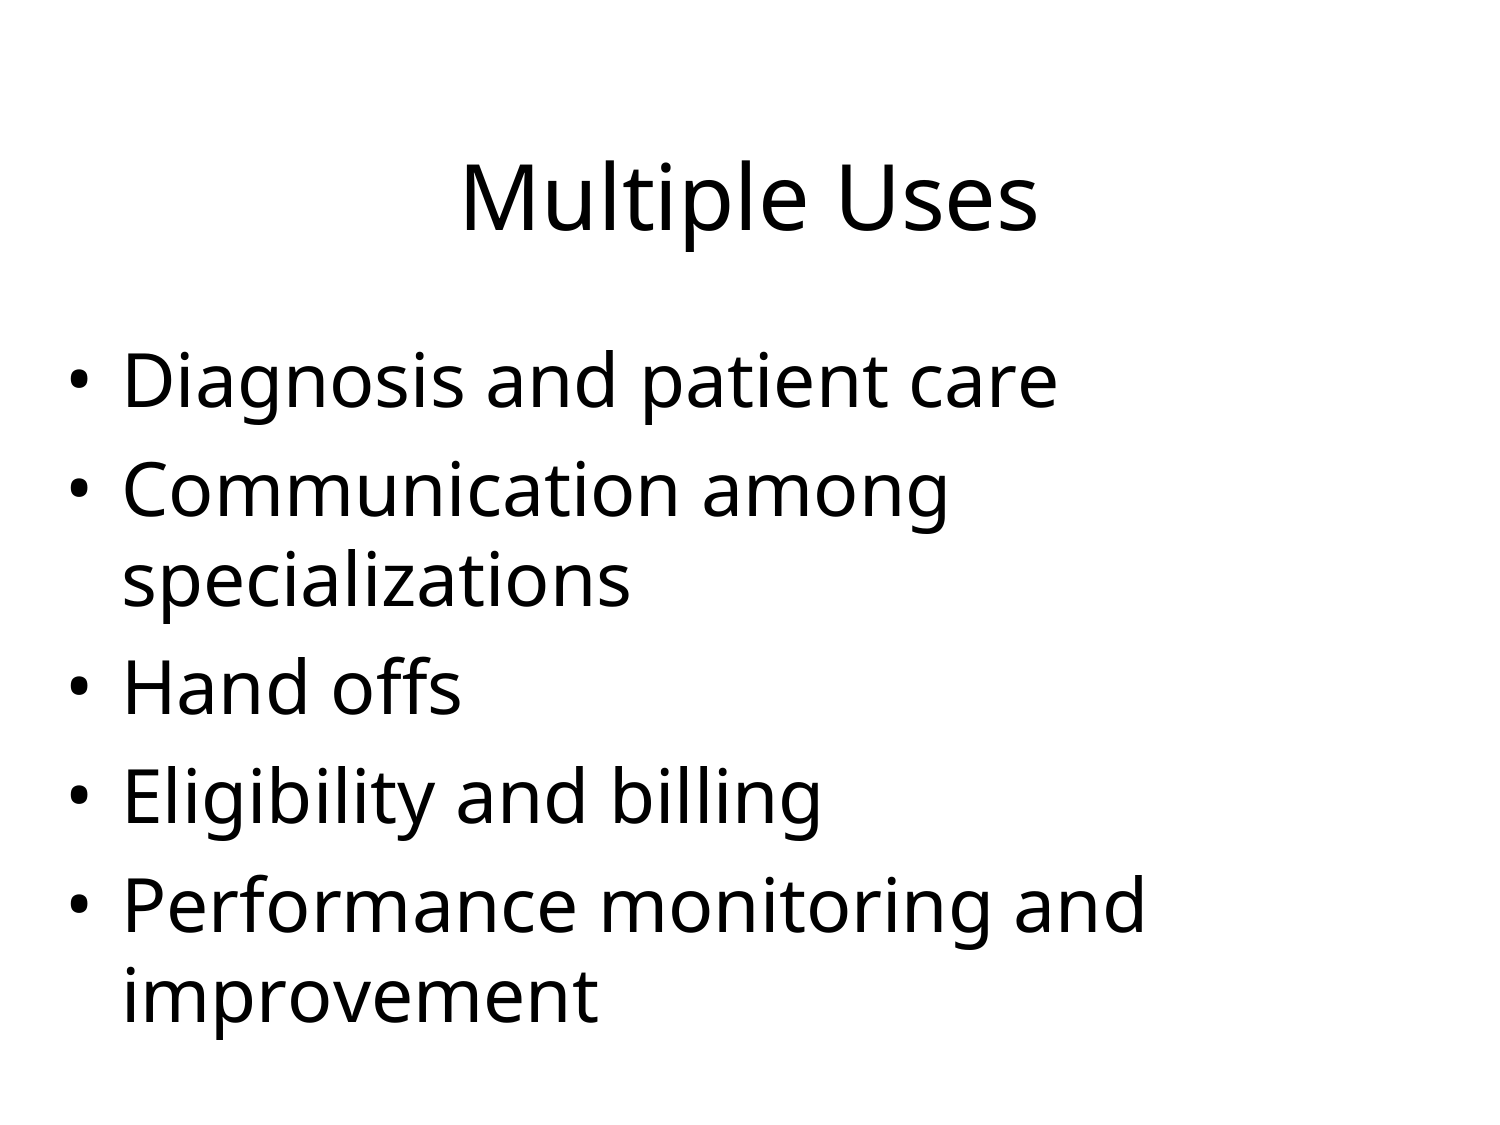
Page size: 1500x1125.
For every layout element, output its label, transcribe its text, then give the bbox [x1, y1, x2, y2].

title Multiple Uses [112, 99, 1388, 288]
list Diagnosis and patient care Communication among specializations Hand offs Eligibility and billing Performance monitoring and improvement [50, 324, 1450, 1001]
